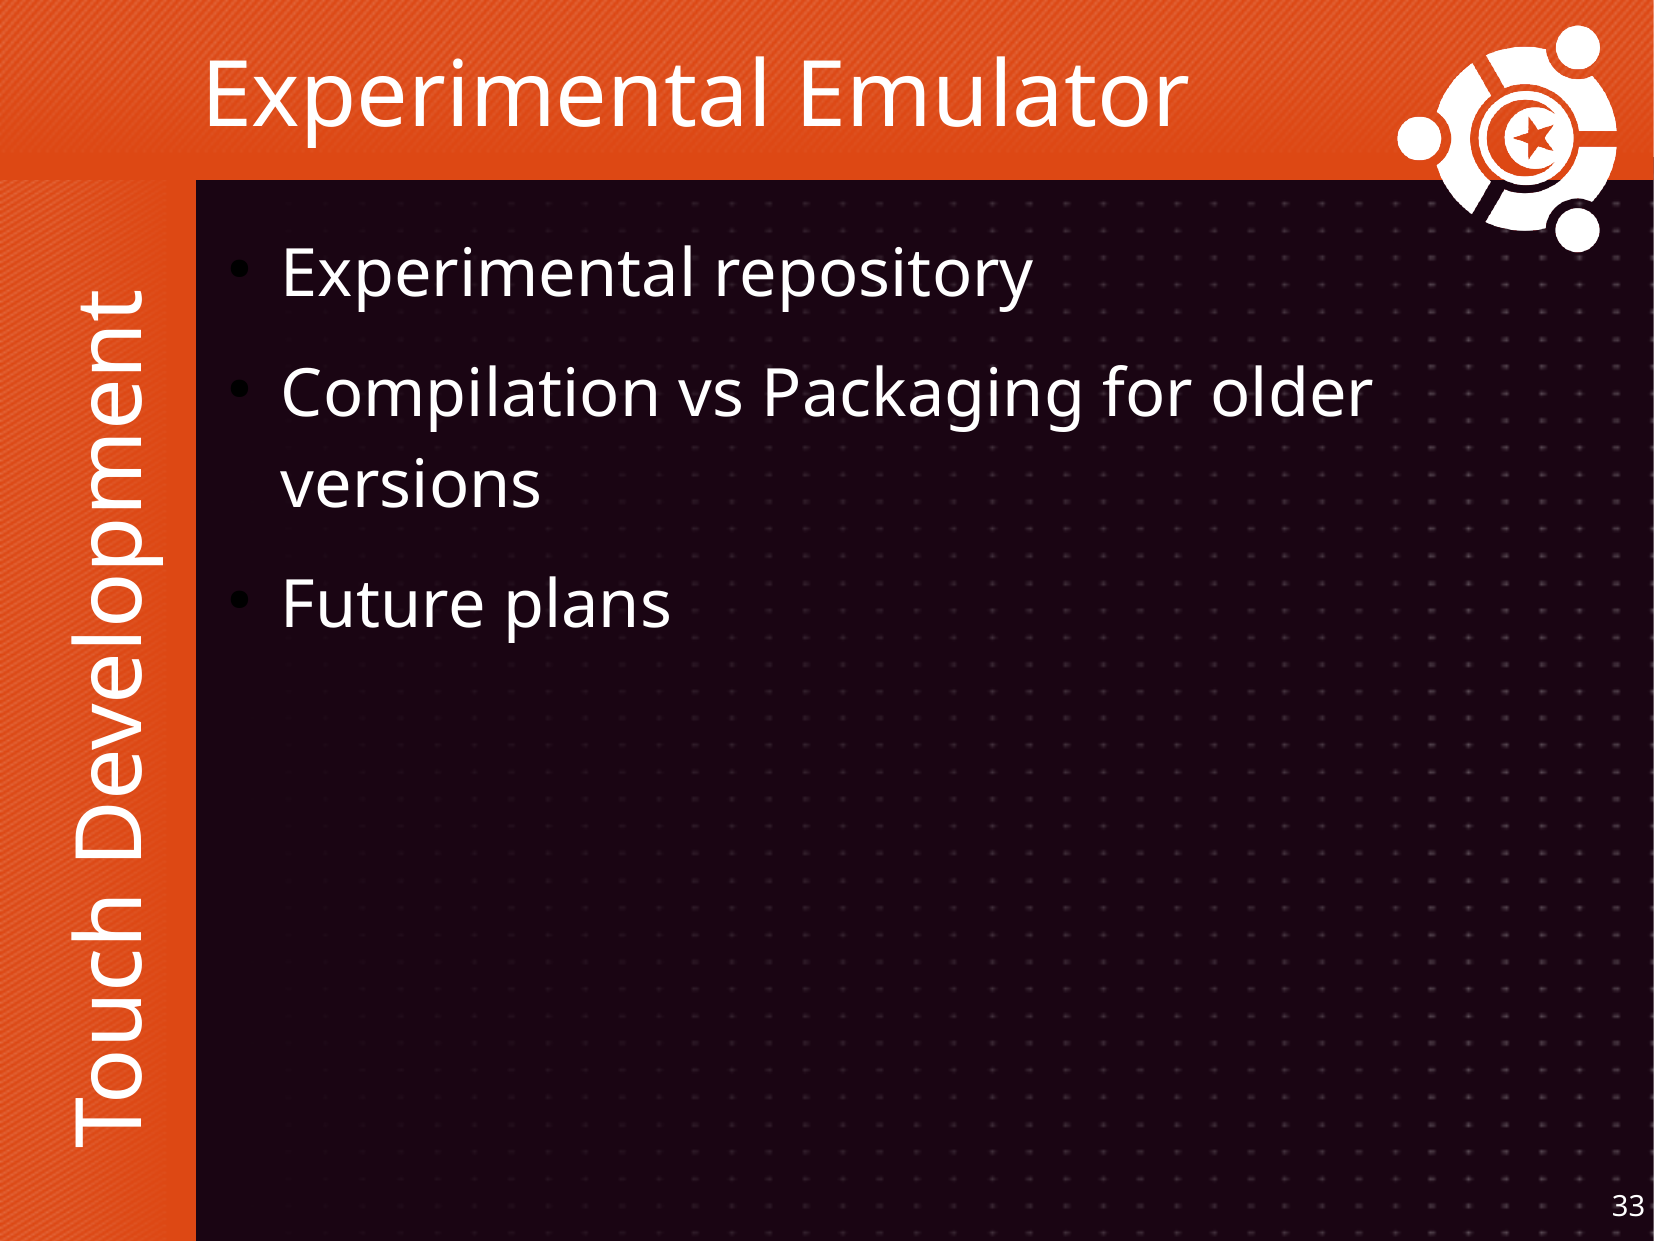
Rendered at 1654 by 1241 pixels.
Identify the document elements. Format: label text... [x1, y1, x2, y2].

list Experimental repository Compilation vs Packaging for older versions Future plans [210, 225, 1639, 1186]
title Touch Development [17, 210, 196, 1229]
title Experimental Emulator [0, 2, 1394, 181]
picture [0, 0, 1654, 1241]
